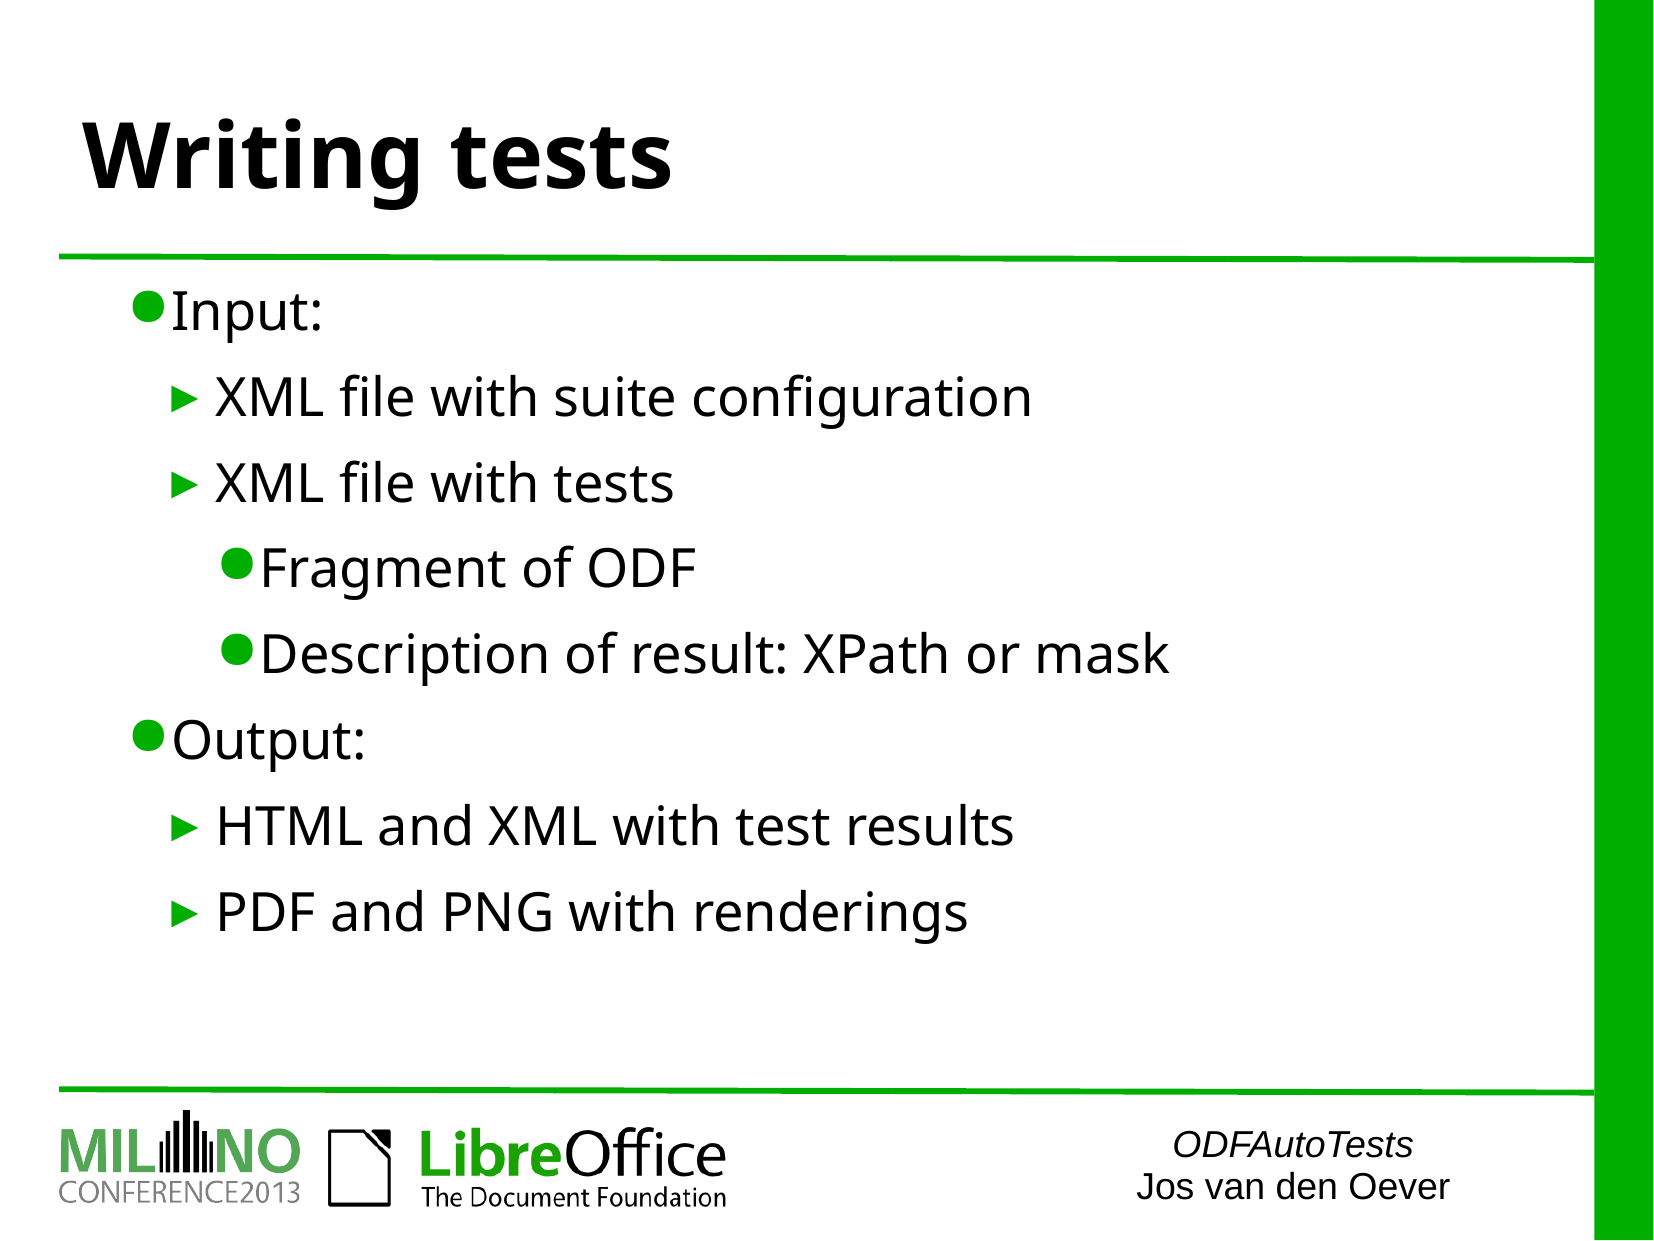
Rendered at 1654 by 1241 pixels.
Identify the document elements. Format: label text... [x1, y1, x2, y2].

picture [59, 1110, 756, 1241]
title Writing tests [82, 49, 1571, 257]
list Input: XML file with suite configuration XML file with tests Fragment of ODF Description of result: XPath or mask Output: HTML and XML with test results PDF and PNG with renderings [82, 272, 1571, 1134]
